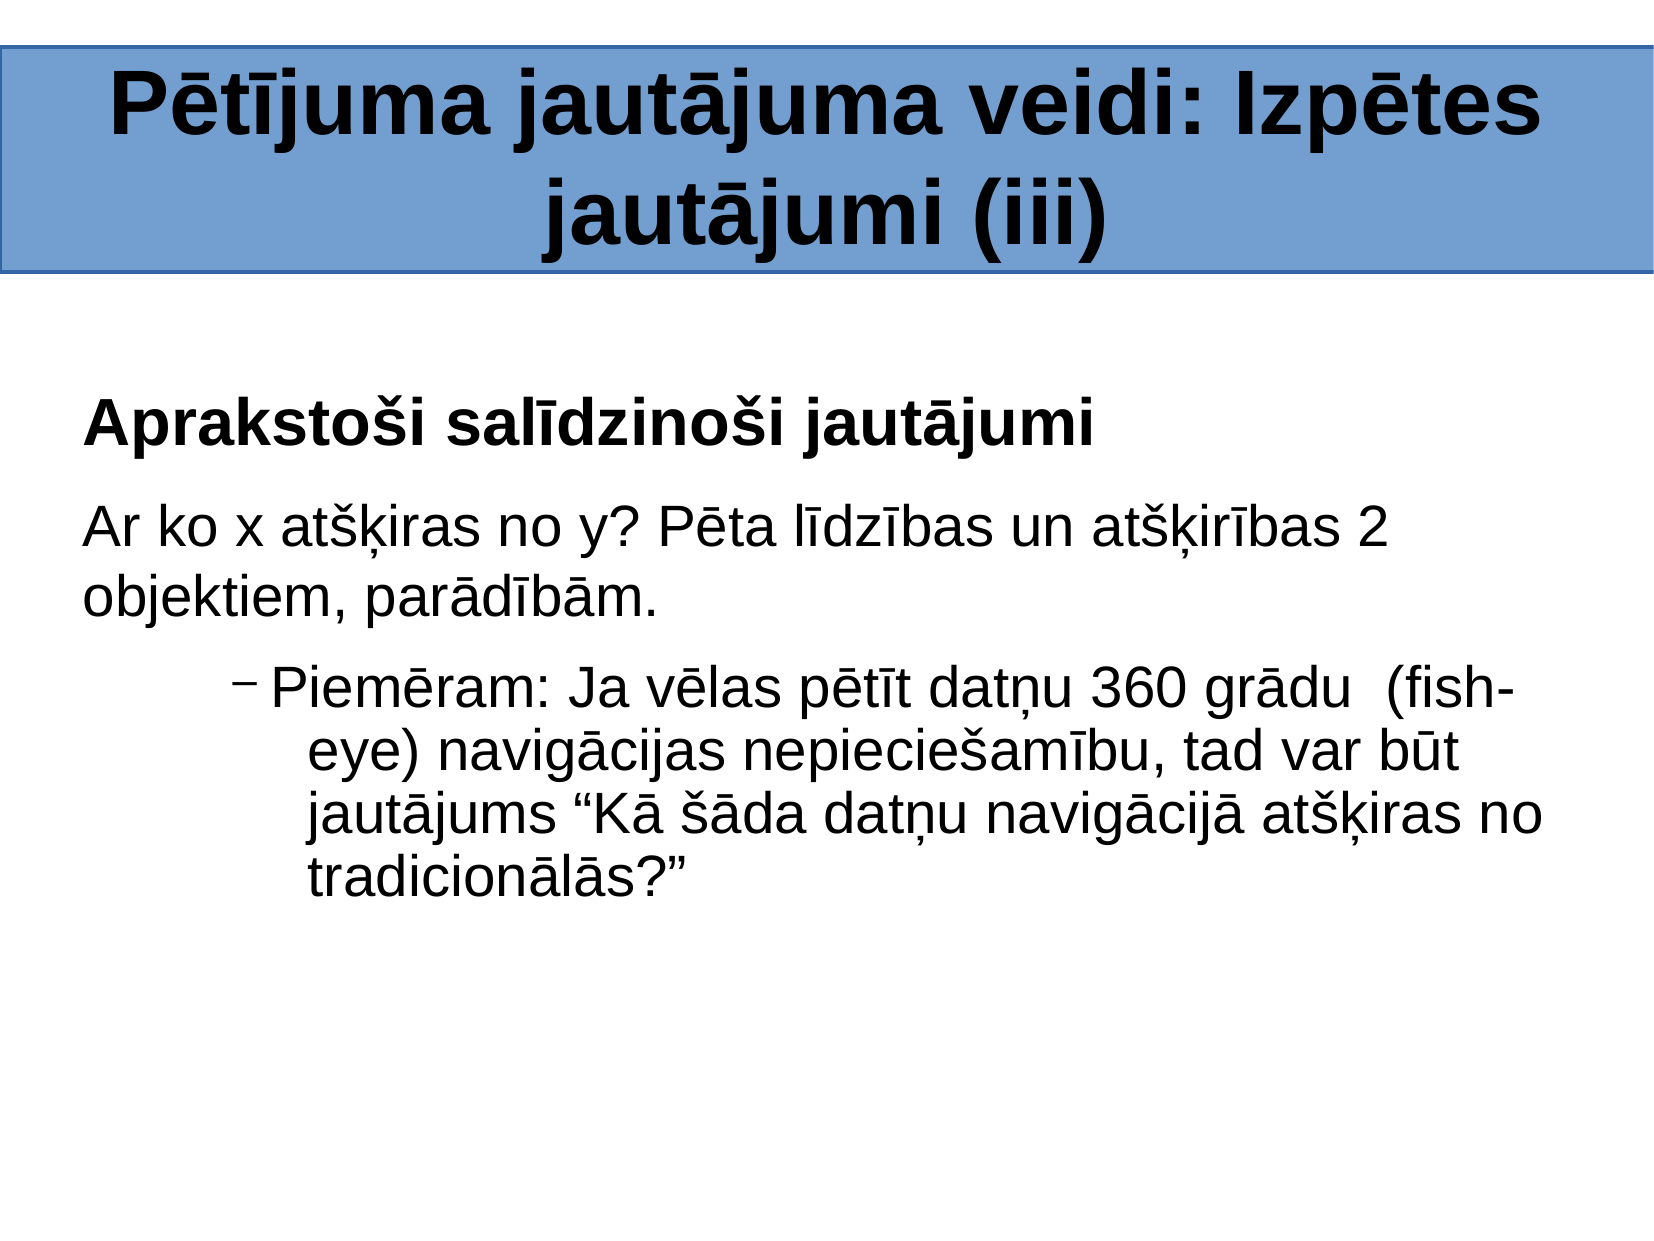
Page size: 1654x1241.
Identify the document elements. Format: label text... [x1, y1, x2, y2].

text_box [0, 47, 1654, 272]
list Aprakstoši salīdzinoši jautājumi Ar ko x atšķiras no y? Pēta līdzības un atšķirības 2 objektiem, parādībām. Piemēram: Ja vēlas pētīt datņu 360 grādu (fish-eye) navigācijas nepieciešamību, tad var būt jautājums “Kā šāda datņu navigācijā atšķiras no tradicionālās?” [82, 378, 1619, 1099]
title Pētījuma jautājuma veidi: Izpētes jautājumi (iii) [82, 49, 1571, 257]
